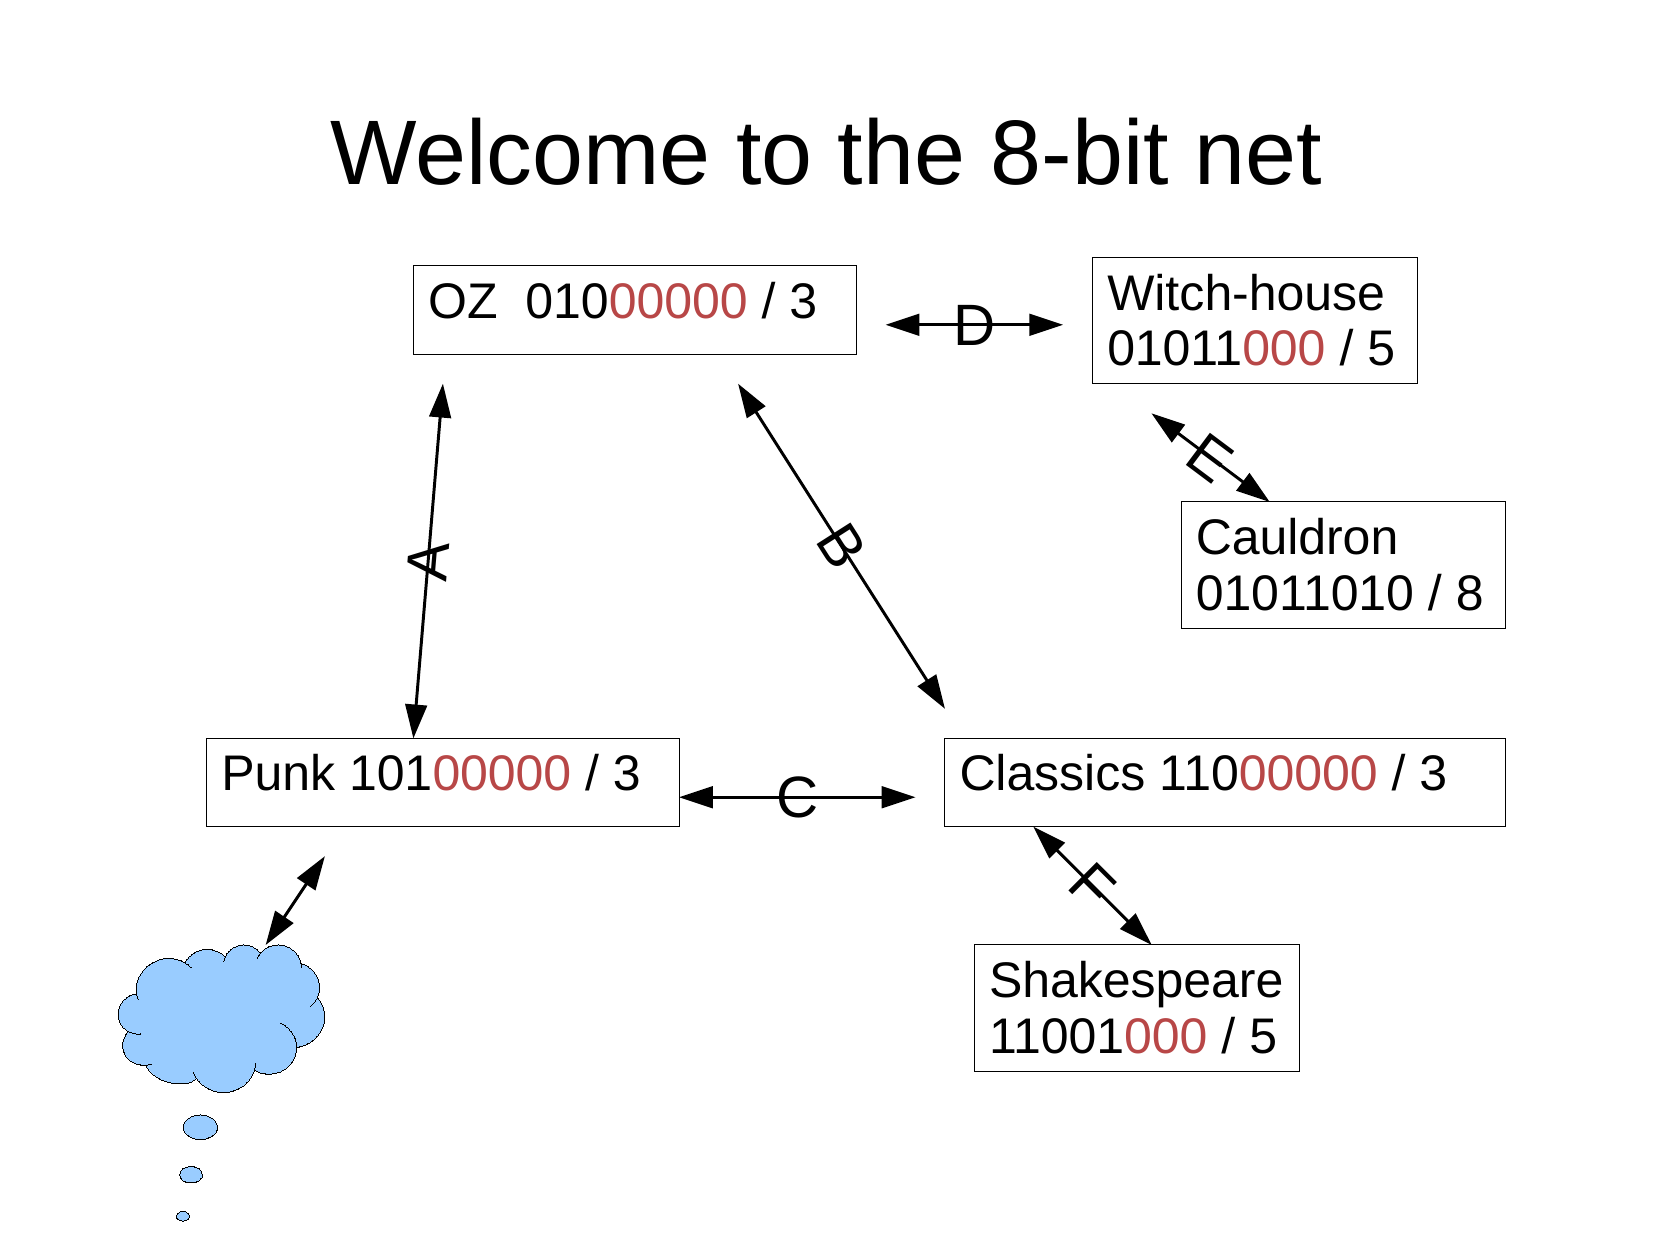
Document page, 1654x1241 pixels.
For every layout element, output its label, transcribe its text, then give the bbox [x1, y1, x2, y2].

text_box Cauldron 01011010 / 8 [1181, 501, 1506, 629]
text_box [183, 1114, 218, 1140]
text_box [118, 944, 325, 1093]
text_box Classics 11000000 / 3 [944, 738, 1506, 827]
text_box [179, 1166, 203, 1183]
text_box OZ 01000000 / 3 [413, 265, 857, 355]
text_box Witch-house 01011000 / 5 [1092, 257, 1418, 384]
text_box Punk 10100000 / 3 [206, 738, 680, 827]
text_box Shakespeare 11001000 / 5 [974, 944, 1300, 1072]
title Welcome to the 8-bit net [82, 49, 1571, 257]
text_box [176, 1211, 190, 1222]
